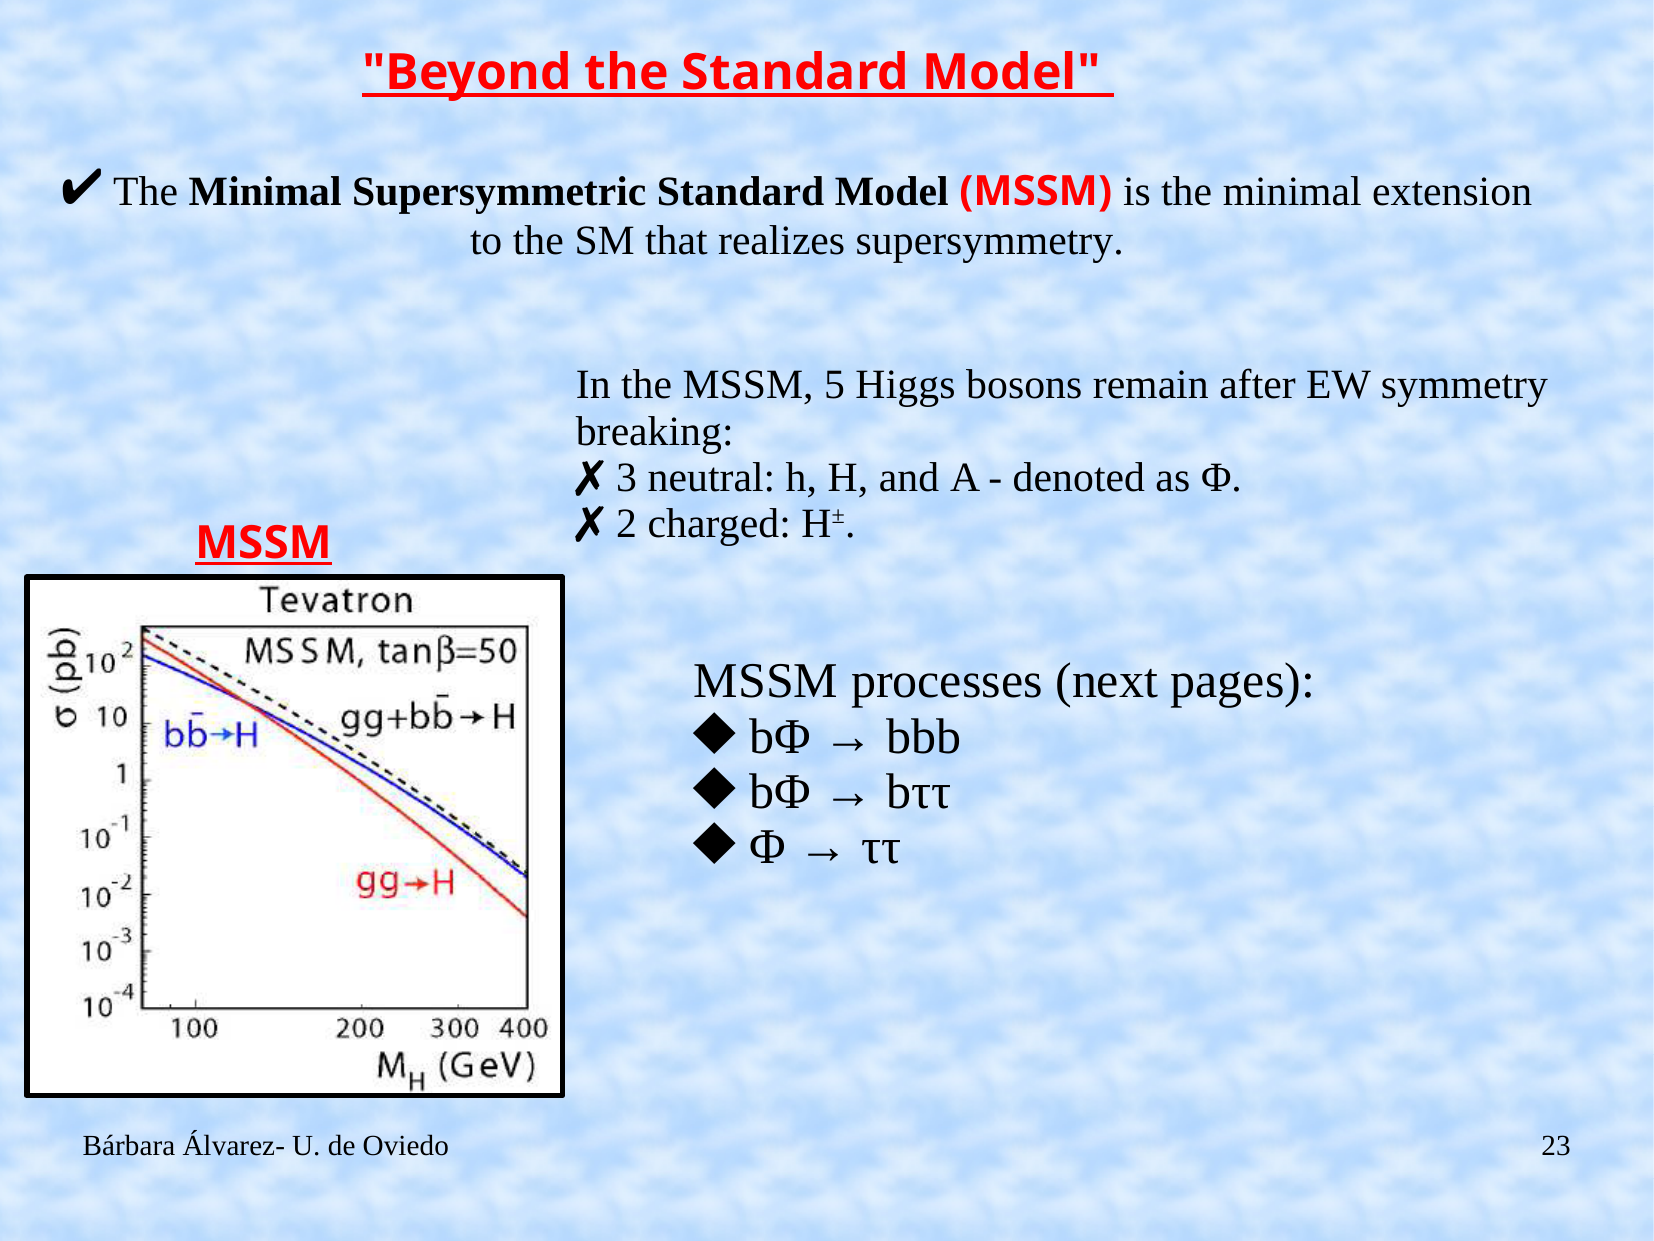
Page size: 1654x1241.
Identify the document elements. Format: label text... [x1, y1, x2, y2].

text_box MSSM [180, 501, 355, 574]
text_box MSSM processes (next pages): bΦ → bbb bΦ → bττ Φ → ττ [679, 645, 1331, 886]
text_box In the MSSM, 5 Higgs bosons remain after EW symmetry breaking: 3 neutral: h, H, and A - denoted as Φ. 2 charged: H±. [561, 354, 1615, 562]
text_box "Beyond the Standard Model" [354, 35, 1123, 119]
picture [0, 0, 1654, 1241]
text_box The Minimal Supersymmetric Standard Model (MSSM) is the minimal extension to the SM that realizes supersymmetry. [59, 160, 1536, 266]
